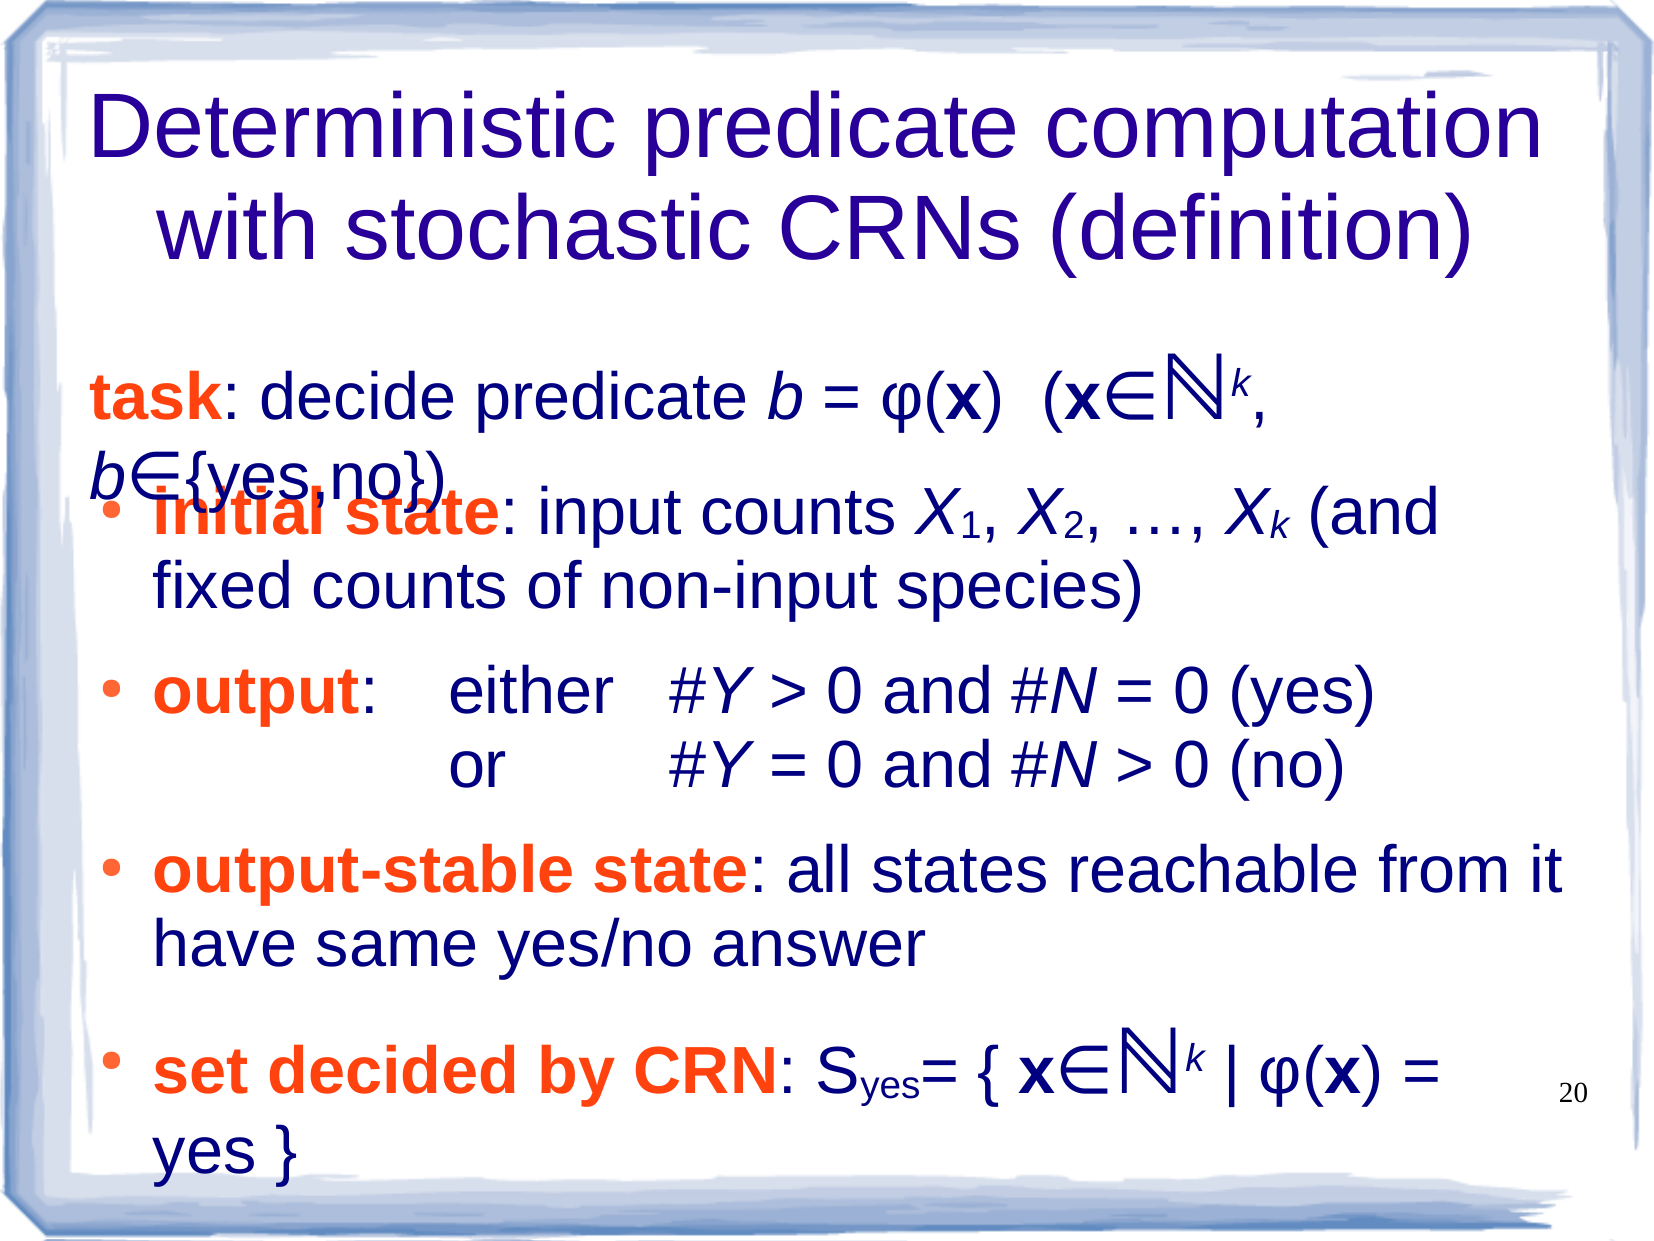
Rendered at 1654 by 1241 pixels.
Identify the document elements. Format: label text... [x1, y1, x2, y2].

title Deterministic predicate computation with stochastic CRNs (definition) [62, 73, 1571, 281]
picture [0, 0, 1654, 1241]
list initial state: input counts X1, X2, …, Xk (and fixed counts of non-input species) output: either #Y > 0 and #N = 0 (yes) or #Y = 0 and #N > 0 (no) output-stable state: all states reachable from it have same yes/no answer set decided by CRN: Syes= { x∈ℕk | φ(x) = yes } [81, 473, 1589, 1152]
text_box task: decide predicate b = φ(x) (x∈ℕk, b∈{yes,no}) [75, 329, 1619, 447]
